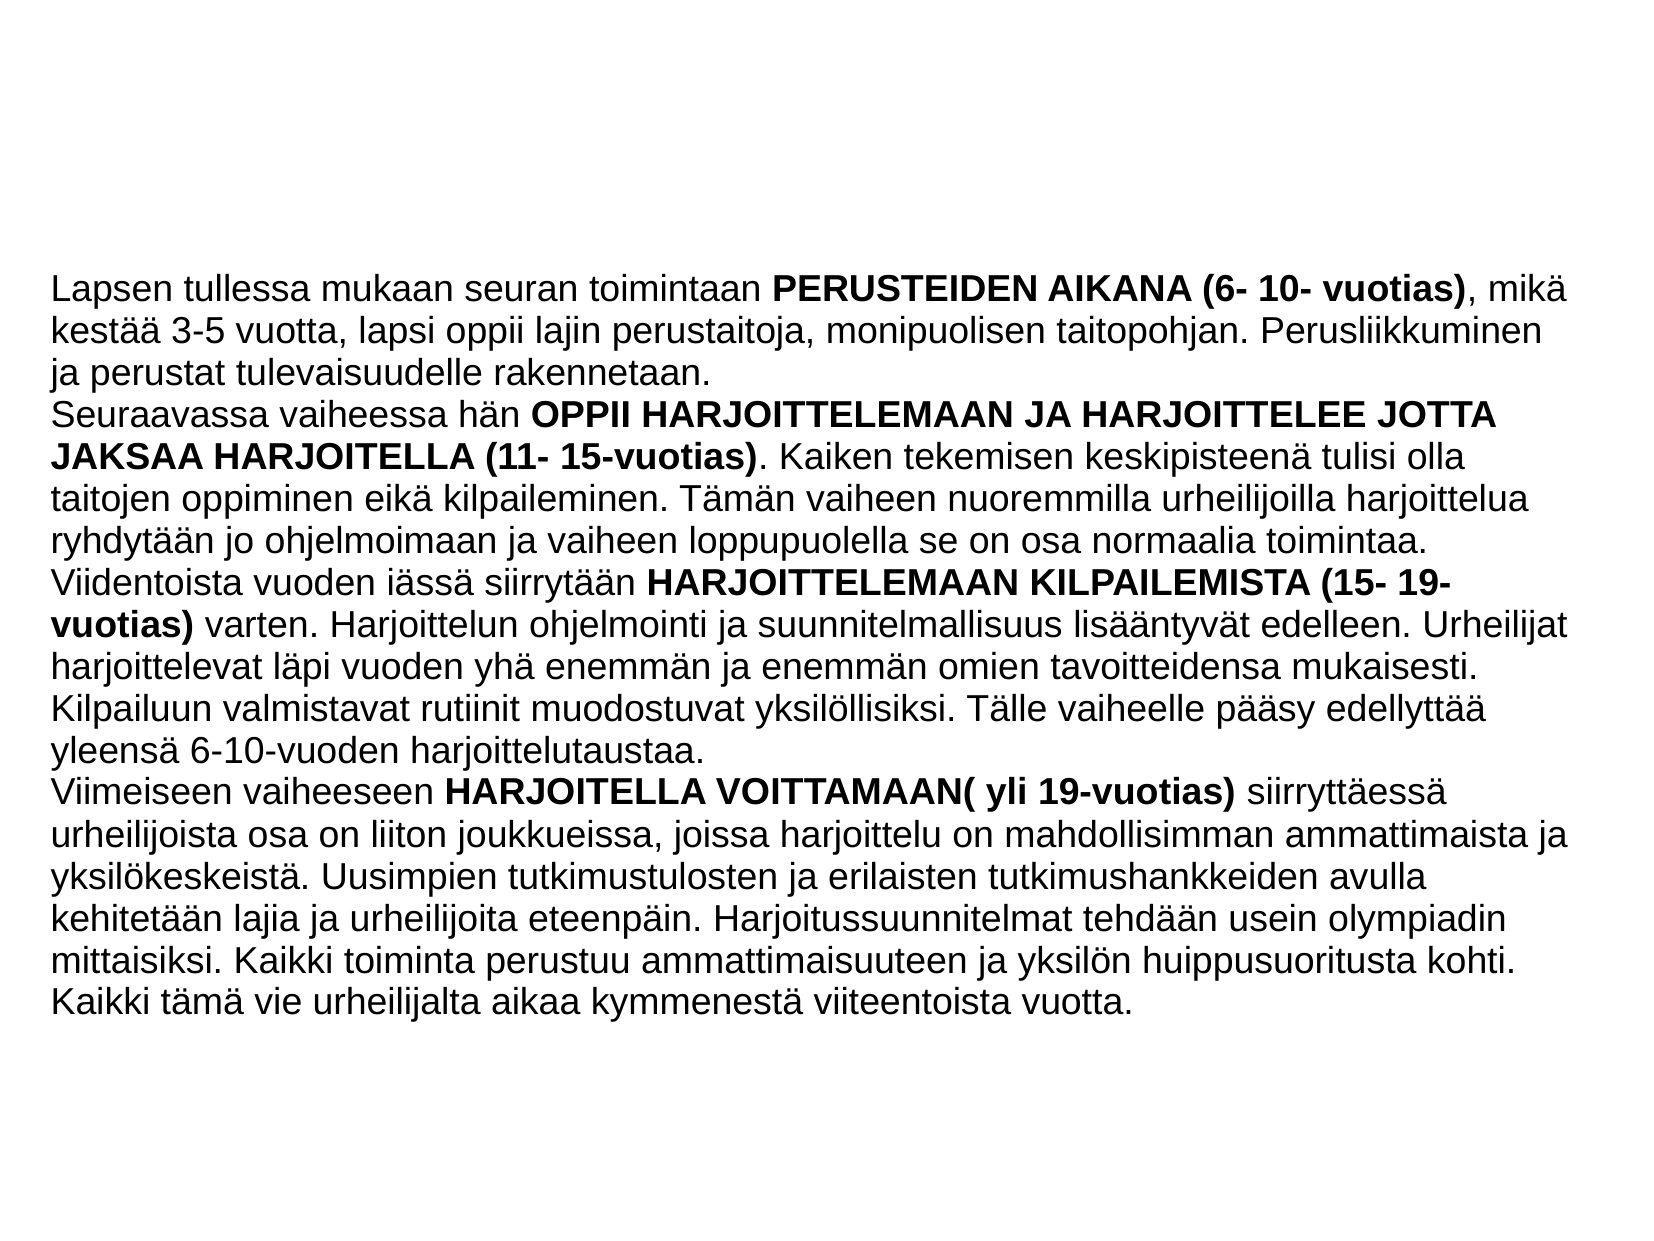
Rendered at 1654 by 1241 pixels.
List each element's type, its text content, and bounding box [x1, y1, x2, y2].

text_box Lapsen tullessa mukaan seuran toimintaan PERUSTEIDEN AIKANA (6- 10- vuotias), mikä kestää 3-5 vuotta, lapsi oppii lajin perustaitoja, monipuolisen taitopohjan. Perusliikkuminen ja perustat tulevaisuudelle rakennetaan. Seuraavassa vaiheessa hän OPPII HARJOITTELEMAAN JA HARJOITTELEE JOTTA JAKSAA HARJOITELLA (11- 15-vuotias). Kaiken tekemisen keskipisteenä tulisi olla taitojen oppiminen eikä kilpaileminen. Tämän vaiheen nuoremmilla urheilijoilla harjoittelua ryhdytään jo ohjelmoimaan ja vaiheen loppupuolella se on osa normaalia toimintaa. Viidentoista vuoden iässä siirrytään HARJOITTELEMAAN KILPAILEMISTA (15- 19- vuotias) varten. Harjoittelun ohjelmointi ja suunnitelmallisuus lisääntyvät edelleen. Urheilijat harjoittelevat läpi vuoden yhä enemmän ja enemmän omien tavoitteidensa mukaisesti. Kilpailuun valmistavat rutiinit muodostuvat yksilöllisiksi. Tälle vaiheelle pääsy edellyttää yleensä 6-10-vuoden harjoittelutaustaa. Viimeiseen vaiheeseen HARJOITELLA VOITTAMAAN( yli 19-vuotias) siirryttäessä urheilijoista osa on liiton joukkueissa, joissa harjoittelu on mahdollisimman ammattimaista ja yksilökeskeistä. Uusimpien tutkimustulosten ja erilaisten tutkimushankkeiden avulla kehitetään lajia ja urheilijoita eteenpäin. Harjoitussuunnitelmat tehdään usein olympiadin mittaisiksi. Kaikki toiminta perustuu ammattimaisuuteen ja yksilön huippusuoritusta kohti. Kaikki tämä vie urheilijalta aikaa kymmenestä viiteentoista vuotta. [35, 259, 1595, 1039]
